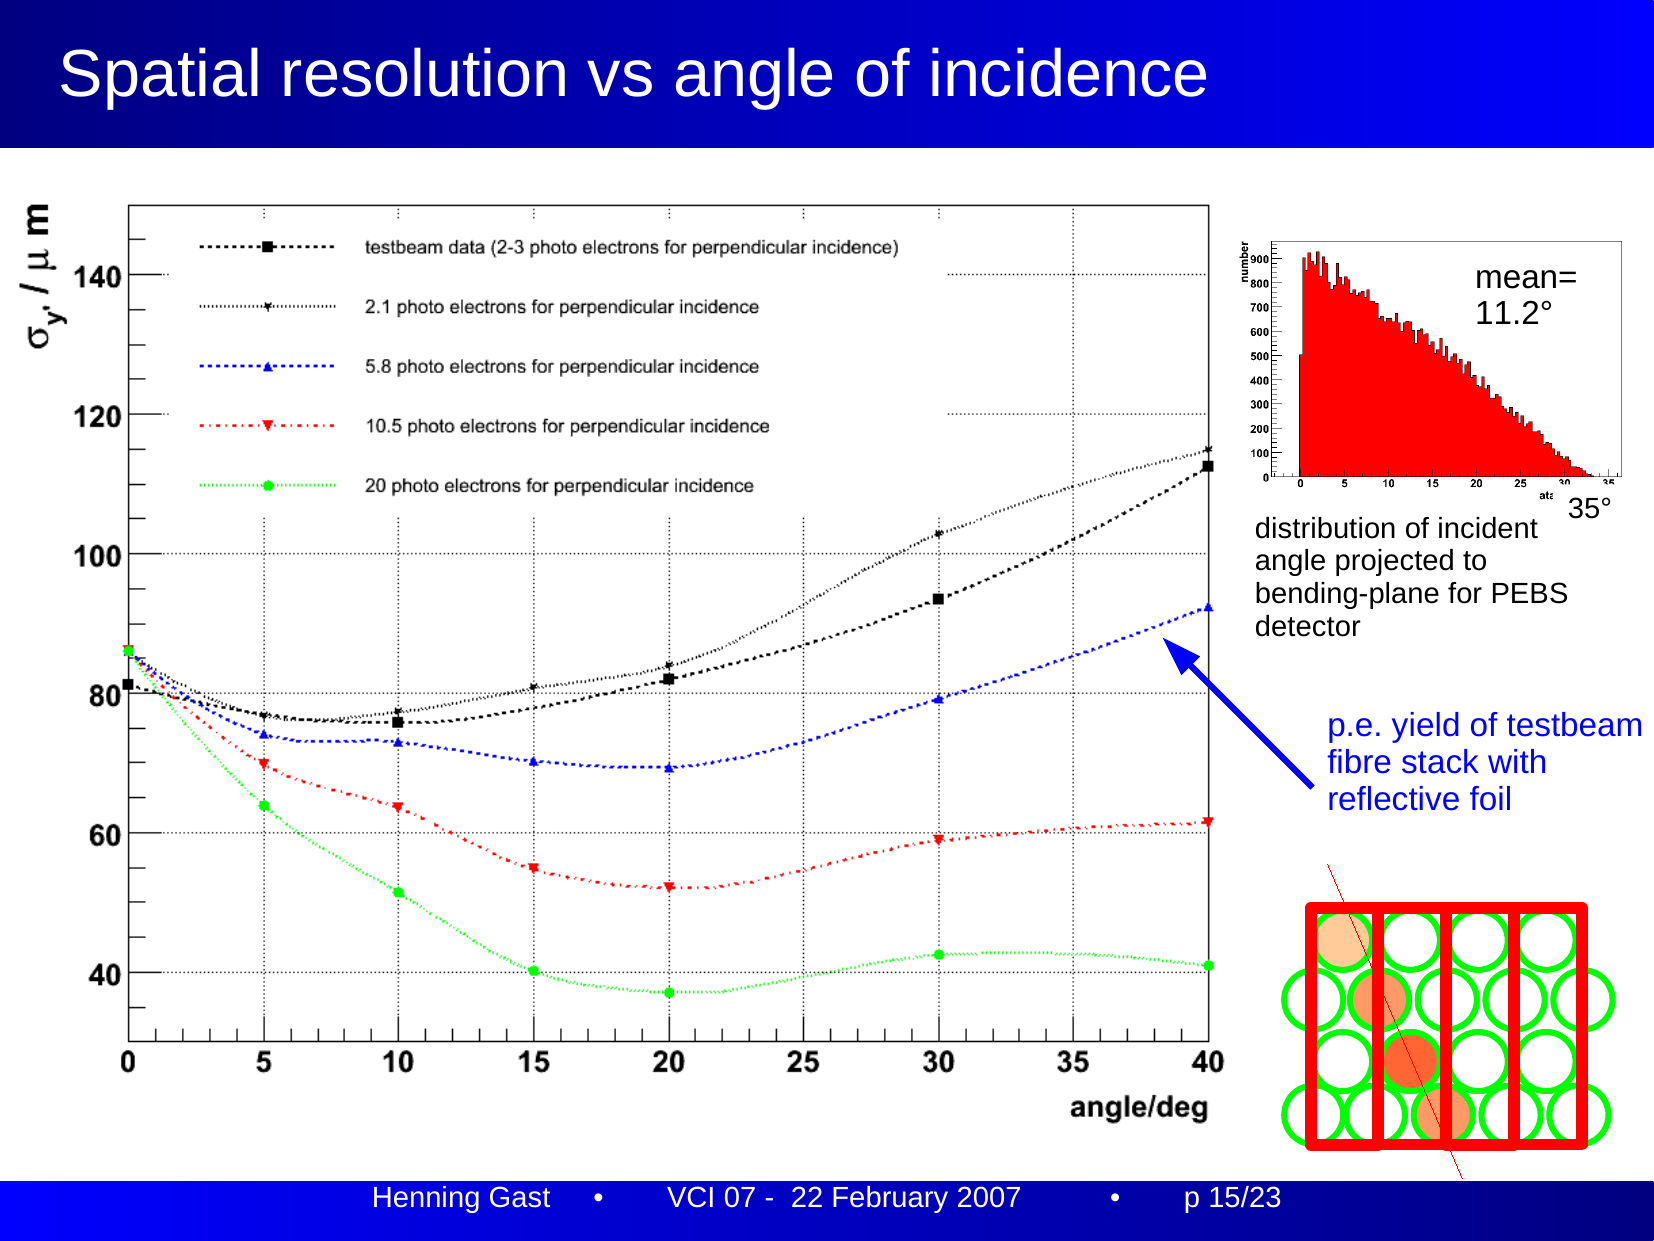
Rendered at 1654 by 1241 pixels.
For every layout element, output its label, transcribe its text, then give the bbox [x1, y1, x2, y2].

text_box [1452, 1086, 1473, 1139]
text_box [1553, 971, 1576, 1029]
text_box mean=11.2° [1460, 250, 1611, 365]
text_box [1485, 971, 1508, 1029]
text_box [1452, 914, 1508, 970]
text_box [1452, 970, 1477, 1029]
text_box [1317, 1032, 1372, 1139]
text_box [1588, 1086, 1609, 1143]
text_box [1520, 1031, 1576, 1092]
text_box [1384, 970, 1409, 1030]
text_box [1417, 971, 1440, 1029]
text_box p.e. yield of testbeam fibre stack with reflective foil [1312, 699, 1654, 863]
text_box 35° [1553, 484, 1642, 543]
text_box [1452, 1032, 1508, 1092]
picture [17, 190, 1625, 1126]
text_box [1520, 1086, 1541, 1139]
text_box [1384, 1086, 1405, 1139]
text_box [1520, 970, 1545, 1029]
text_box [1588, 970, 1613, 1029]
text_box [1384, 1031, 1440, 1092]
text_box [1481, 1085, 1508, 1139]
text_box [1549, 1085, 1576, 1139]
text_box [1520, 914, 1576, 970]
text_box [1413, 1085, 1440, 1139]
text_box distribution of incident angle projected to bending-plane for PEBS detector [1240, 504, 1595, 694]
text_box [1384, 914, 1440, 970]
text_box [1317, 970, 1344, 1030]
text_box [1345, 1085, 1372, 1139]
text_box [1284, 971, 1305, 1028]
text_box [1349, 971, 1372, 1029]
text_box [1284, 1086, 1305, 1144]
text_box [1317, 914, 1372, 970]
title Spatial resolution vs angle of incidence [0, 0, 1654, 148]
